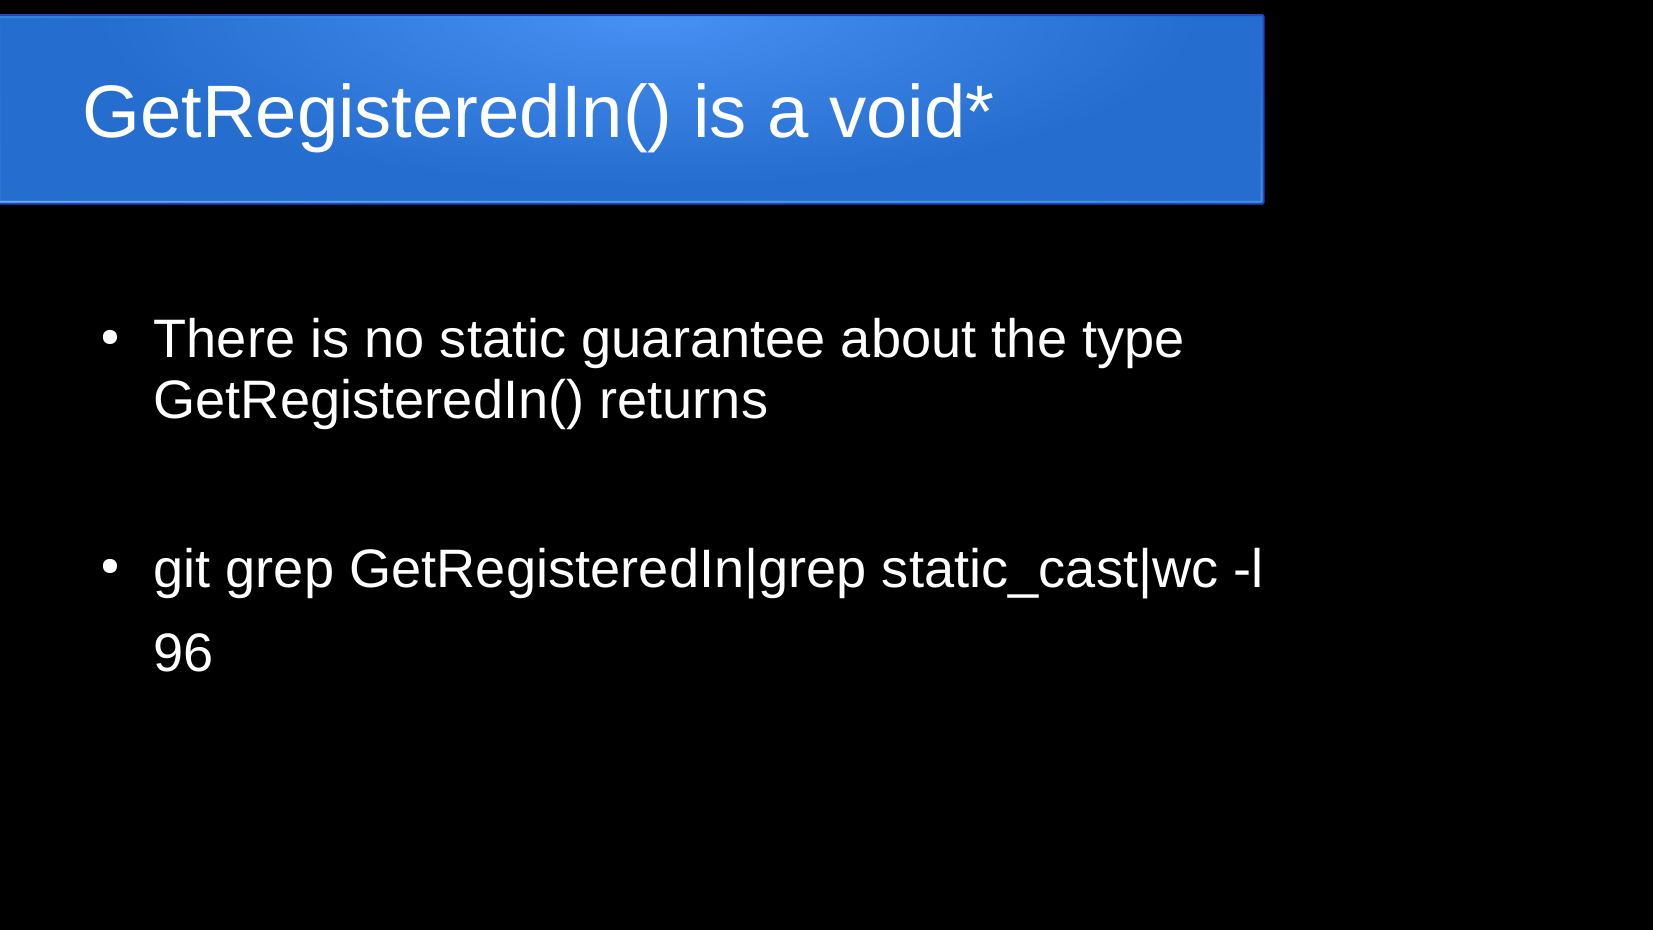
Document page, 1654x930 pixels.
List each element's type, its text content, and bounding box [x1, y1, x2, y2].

list There is no static guarantee about the type GetRegisteredIn() returns git grep GetRegisteredIn|grep static_cast|wc -l 96 [82, 224, 1571, 764]
title GetRegisteredIn() is a void* [82, 35, 1234, 189]
